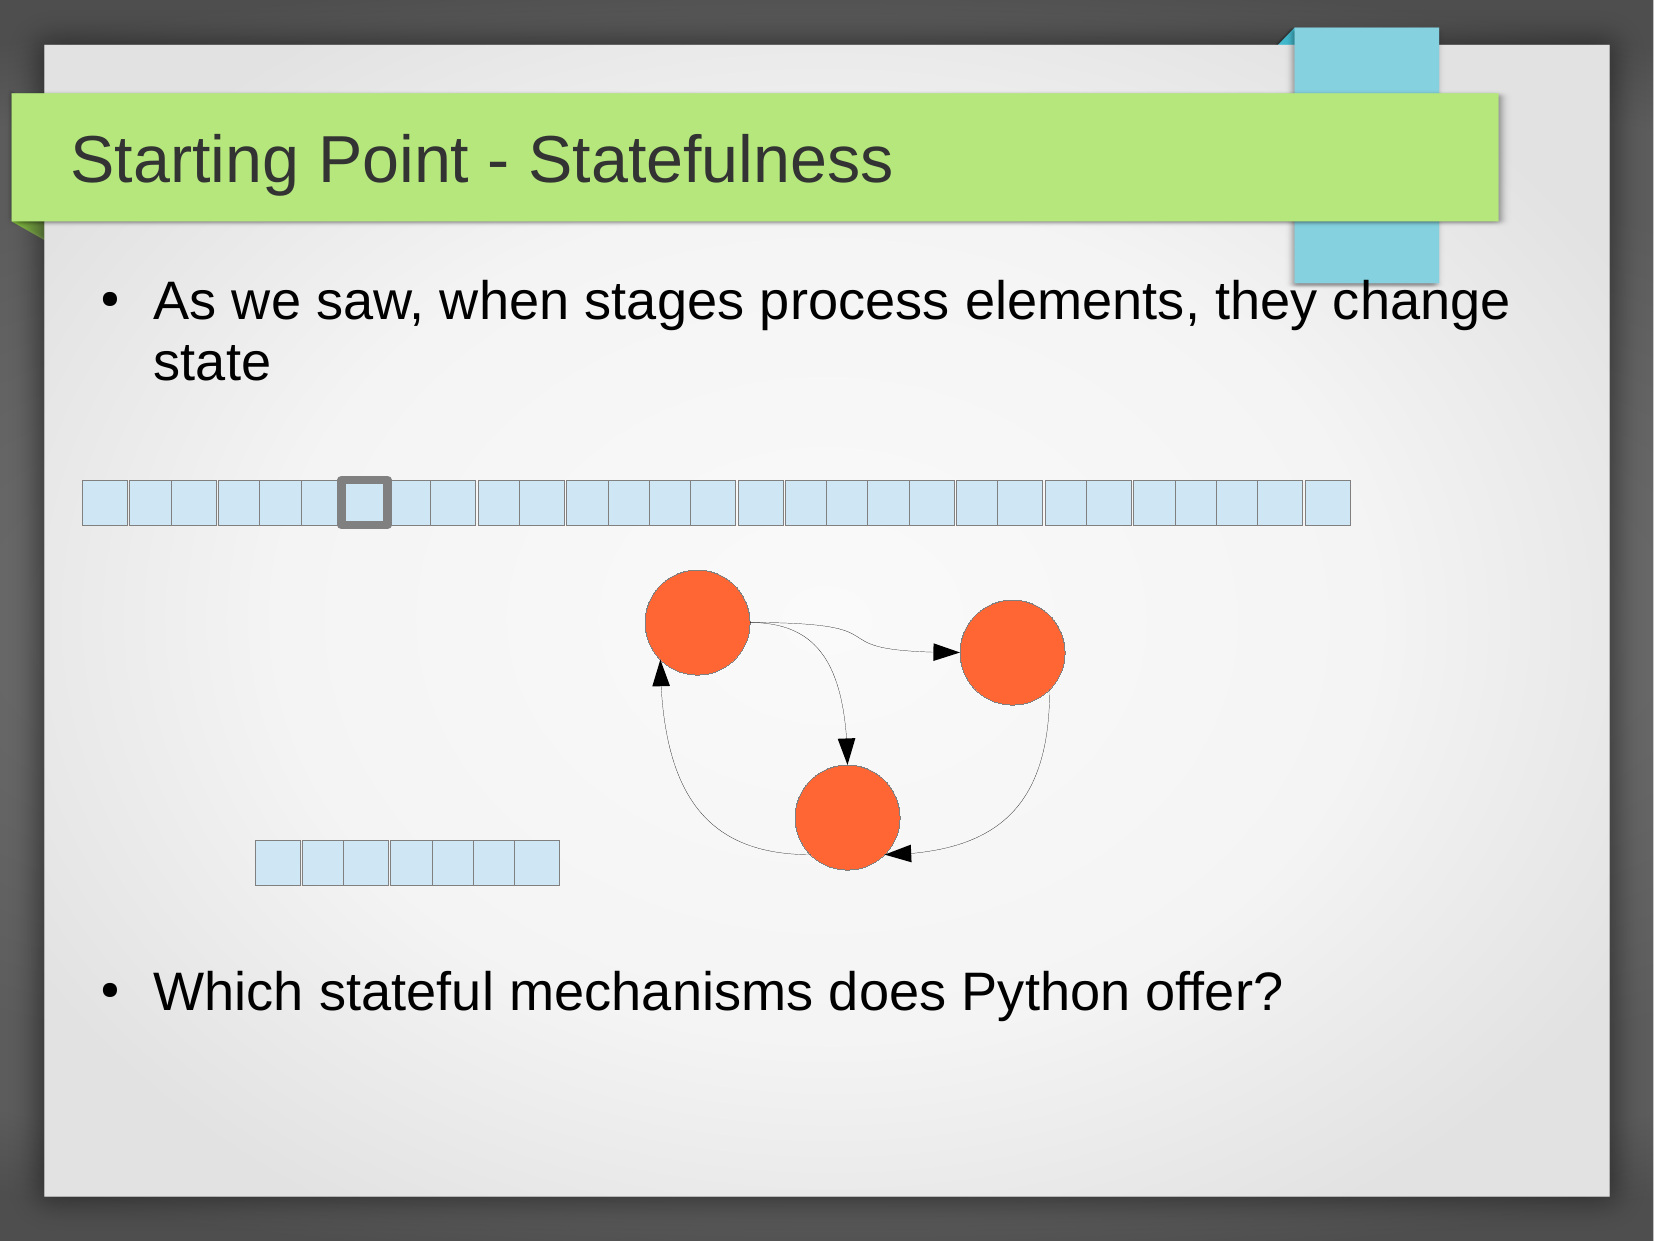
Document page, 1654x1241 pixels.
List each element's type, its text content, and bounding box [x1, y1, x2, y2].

text_box [960, 600, 1066, 706]
text_box [645, 570, 751, 676]
text_box [1305, 480, 1351, 526]
text_box [82, 480, 128, 526]
text_box [389, 480, 476, 526]
text_box [956, 480, 1043, 526]
text_box [302, 840, 389, 886]
picture [0, 0, 1654, 1241]
text_box [785, 480, 955, 526]
text_box [1045, 480, 1132, 526]
text_box [390, 840, 560, 886]
text_box [478, 480, 565, 526]
text_box [218, 480, 388, 526]
text_box [1133, 480, 1303, 526]
text_box [129, 480, 217, 526]
text_box [738, 480, 784, 526]
list As we saw, when stages process elements, they change state Which stateful mechanisms does Python offer? [82, 270, 1538, 1126]
title Starting Point - Statefulness [70, 106, 1229, 213]
text_box [795, 765, 901, 871]
text_box [566, 480, 736, 526]
text_box [255, 840, 301, 886]
